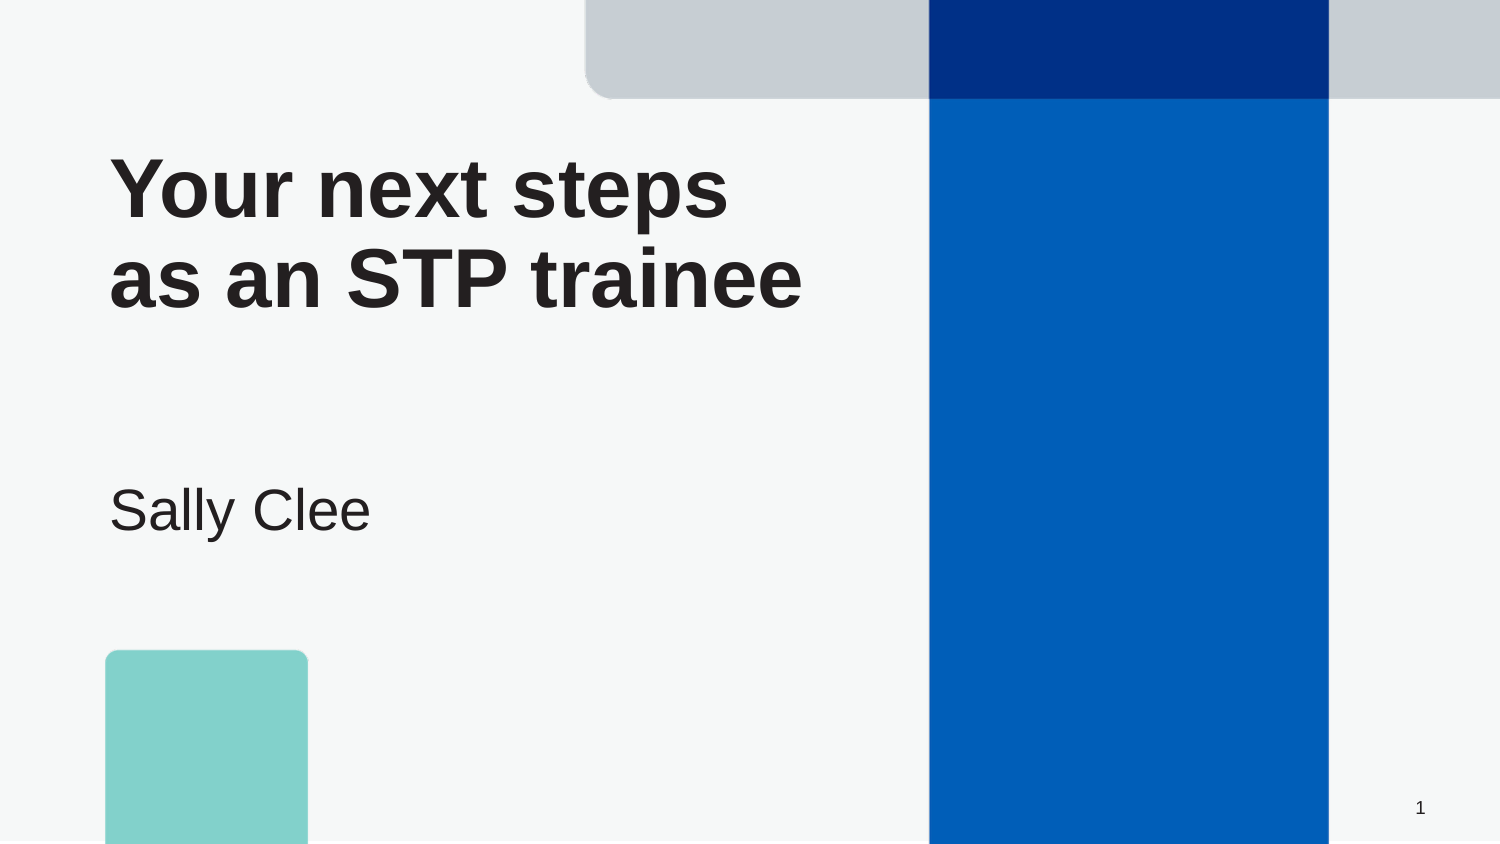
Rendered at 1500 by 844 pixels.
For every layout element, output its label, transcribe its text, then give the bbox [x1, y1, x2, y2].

list Sally Clee [109, 527, 685, 640]
list Your next steps as an STP trainee [109, 145, 810, 338]
